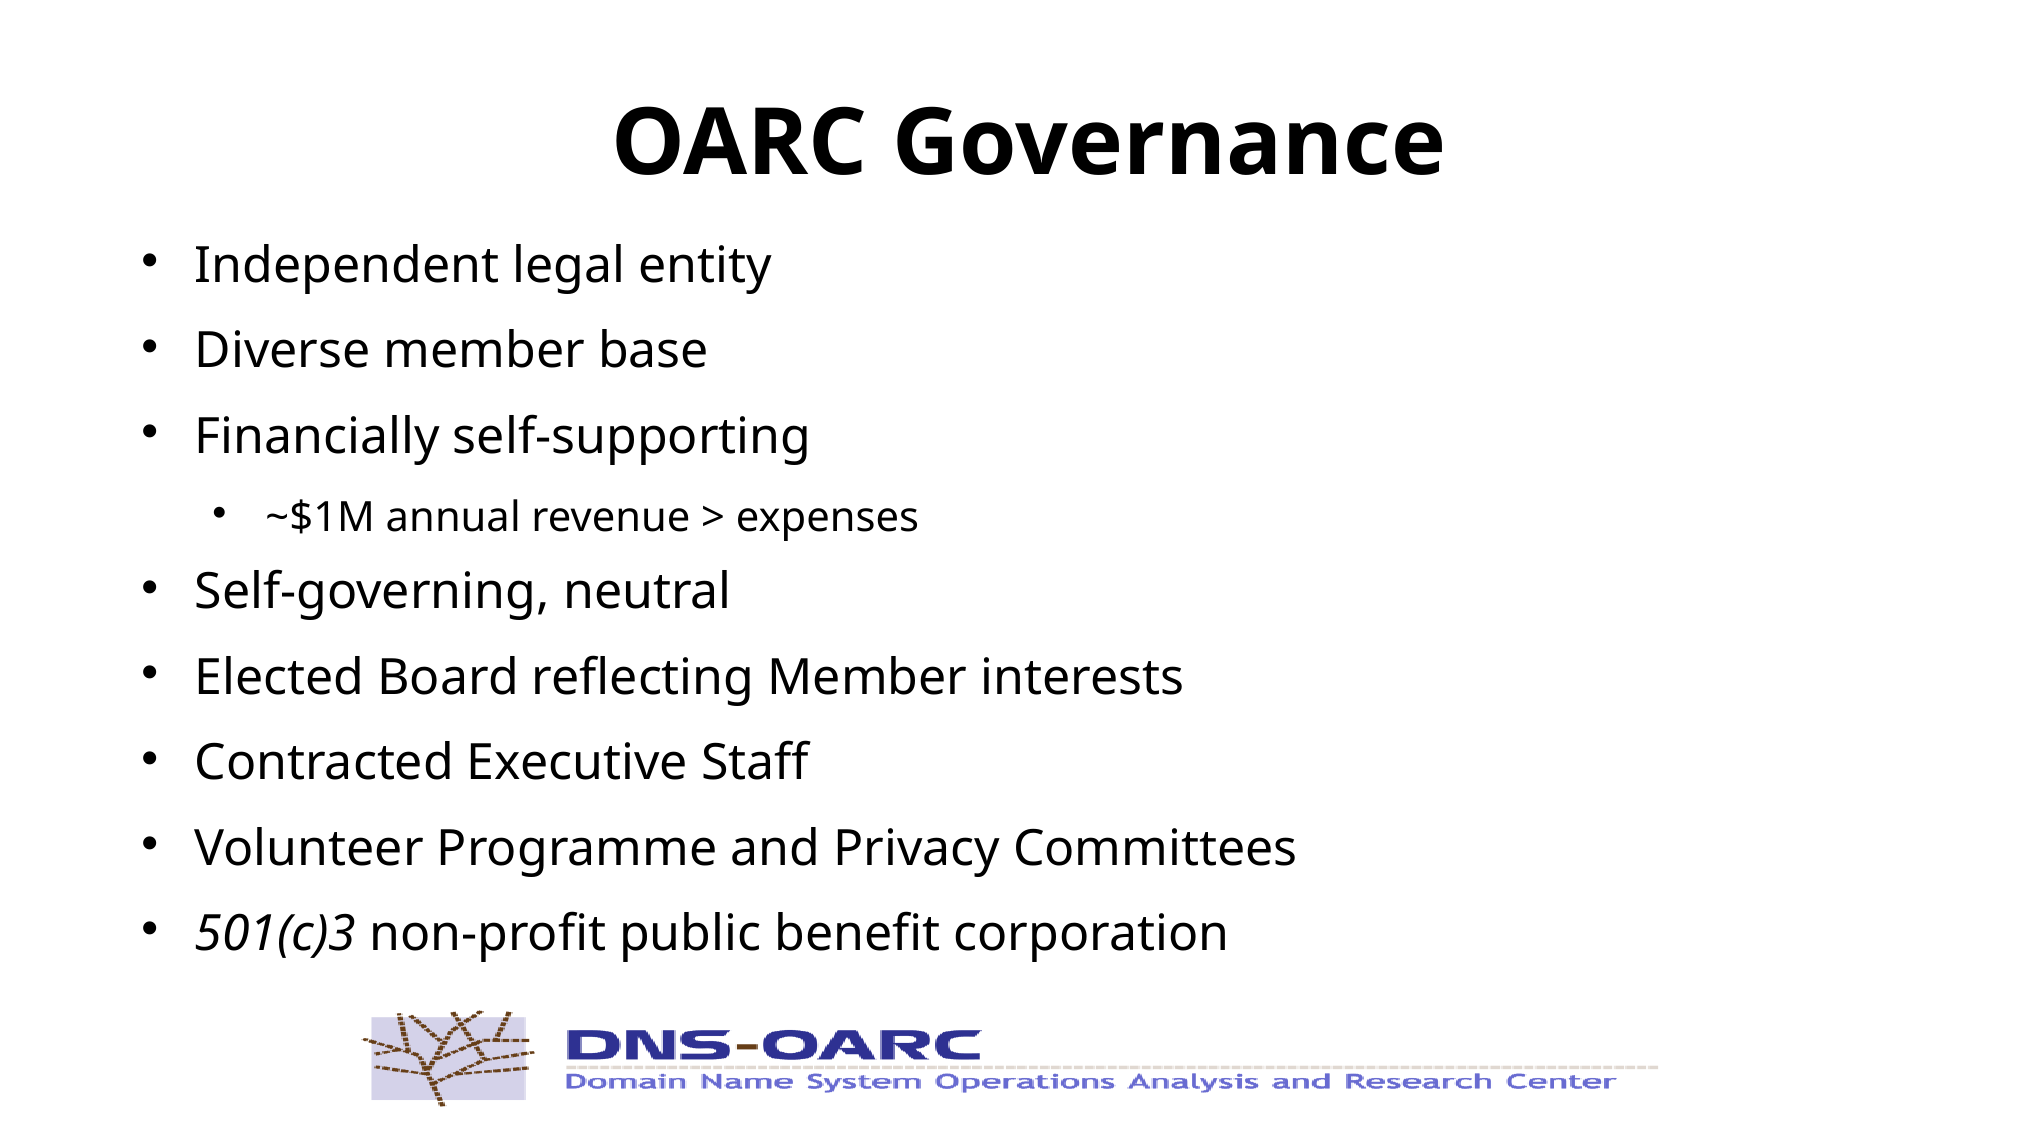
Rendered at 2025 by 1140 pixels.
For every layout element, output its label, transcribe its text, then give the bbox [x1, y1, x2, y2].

title OARC Governance [101, 36, 1924, 245]
picture [289, 1011, 1700, 1113]
list Independent legal entity Diverse member base Financially self-supporting ~$1M annual revenue > expenses Self-governing, neutral Elected Board reflecting Member interests Contracted Executive Staff Volunteer Programme and Privacy Committees 501(c)3 non-profit public benefit corporation [123, 233, 1898, 1011]
